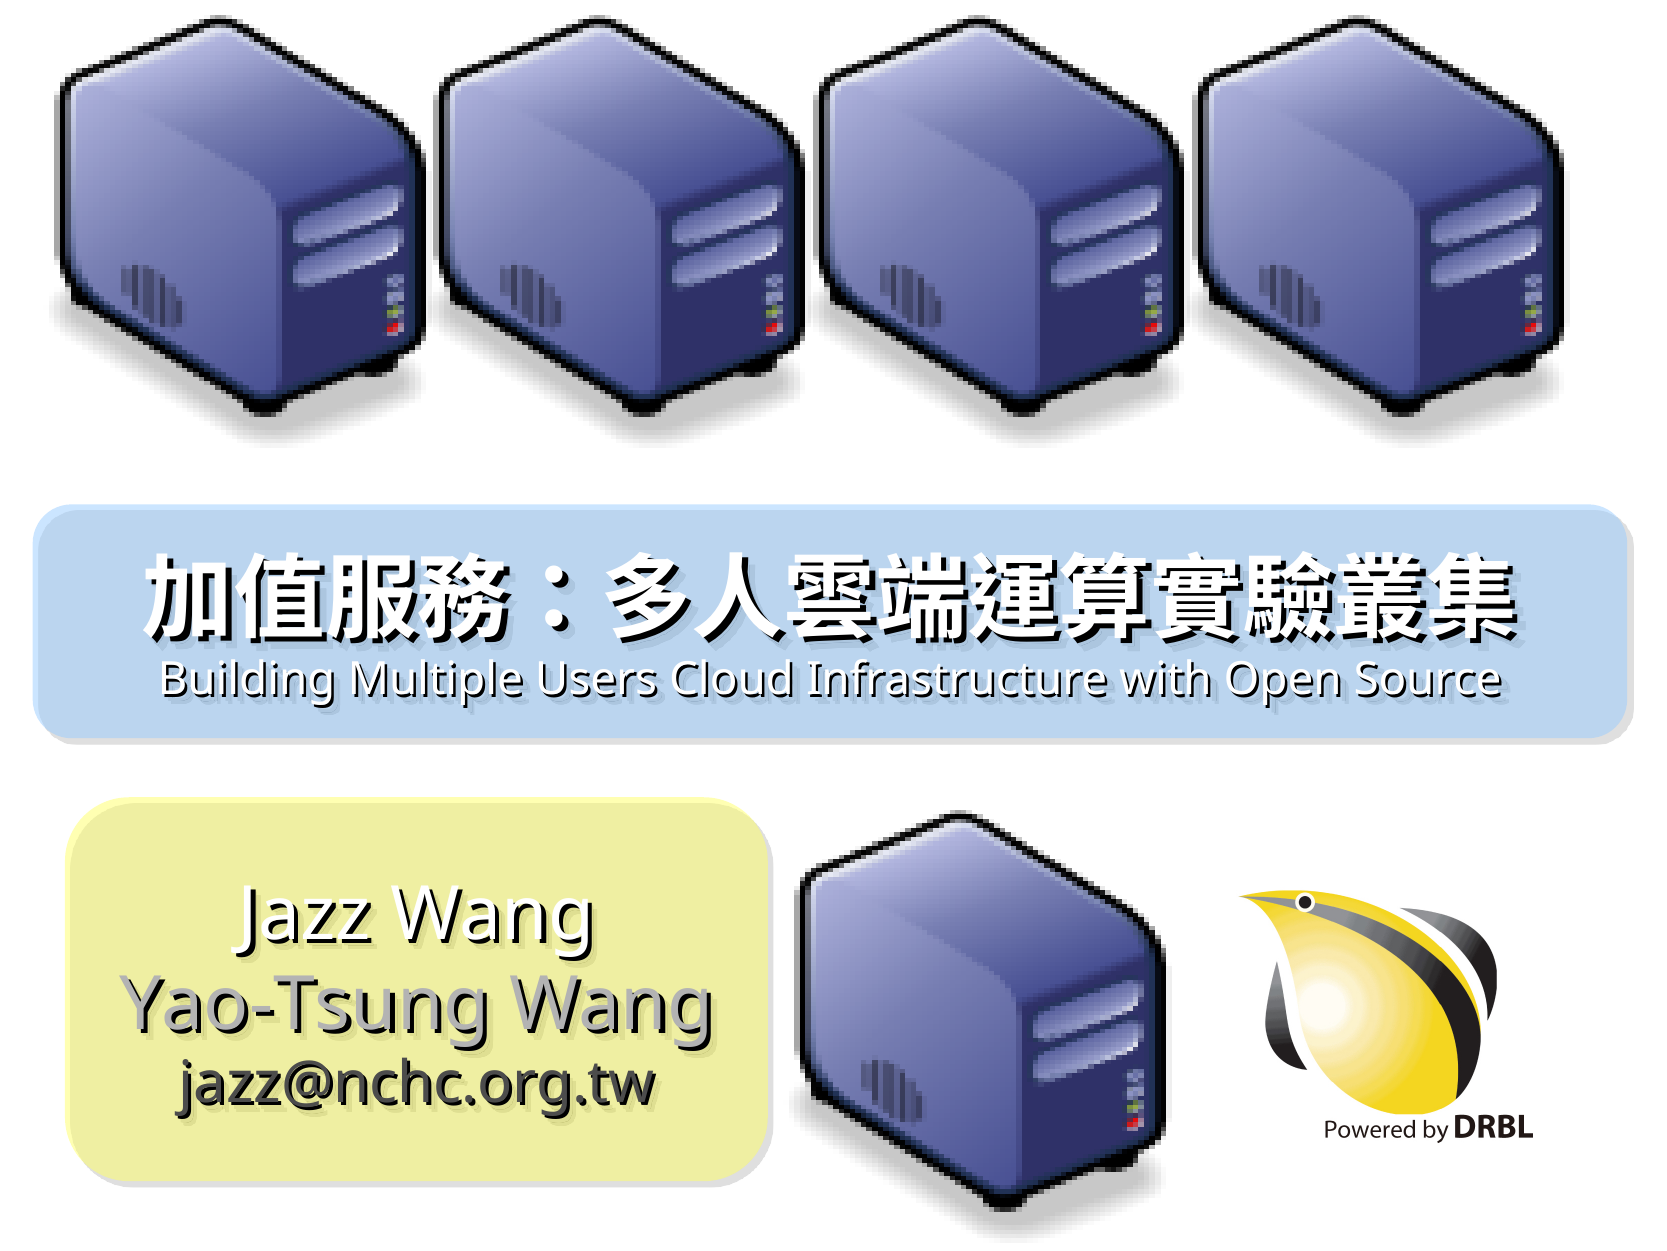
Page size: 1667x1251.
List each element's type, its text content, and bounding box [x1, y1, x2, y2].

text_box Jazz Wang Yao-Tsung Wang jazz@nchc.org.tw [64, 797, 768, 1182]
picture [767, 797, 1211, 1251]
picture [1224, 874, 1548, 1152]
picture [27, 2, 1609, 502]
text_box 加值服務：多人雲端運算實驗叢集 Building Multiple Users Cloud Infrastructure with Open Source [32, 504, 1628, 739]
